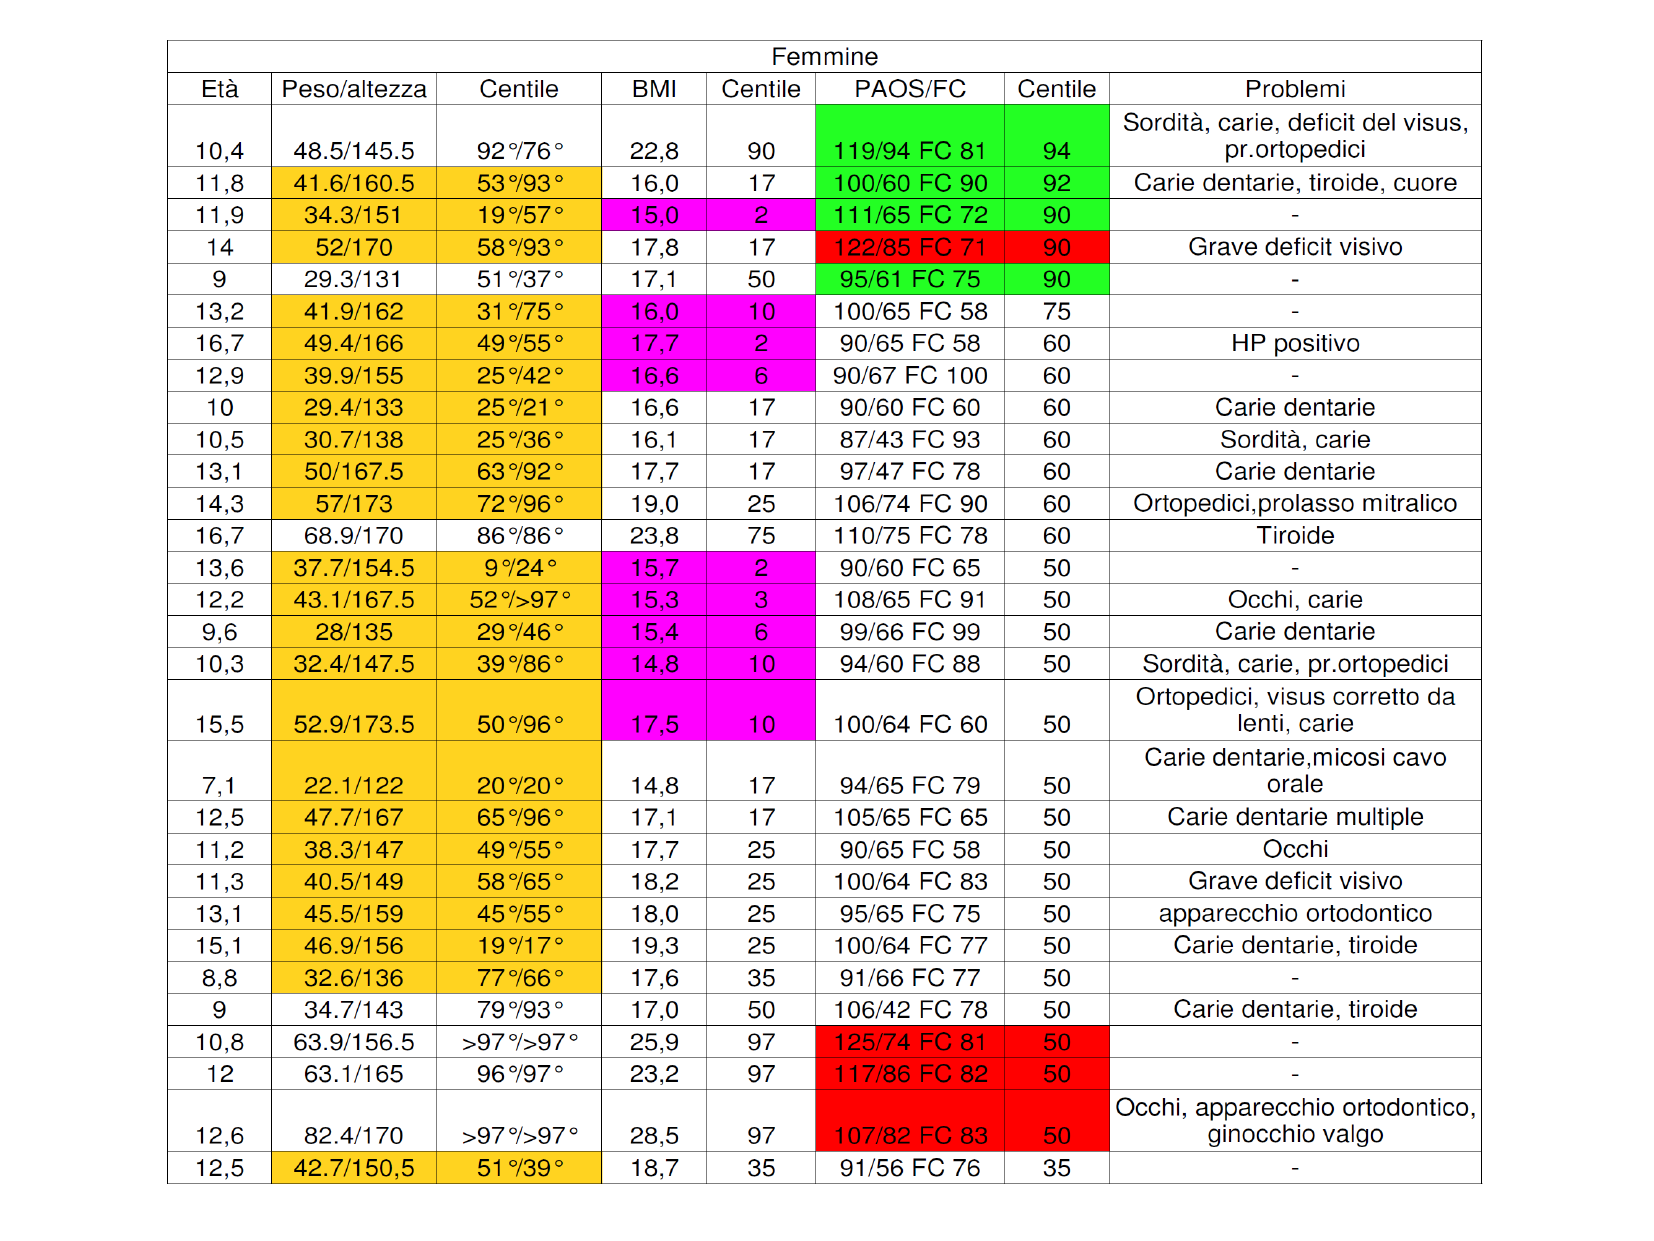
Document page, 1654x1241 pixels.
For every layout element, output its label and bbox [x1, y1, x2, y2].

picture [160, 35, 1492, 1193]
